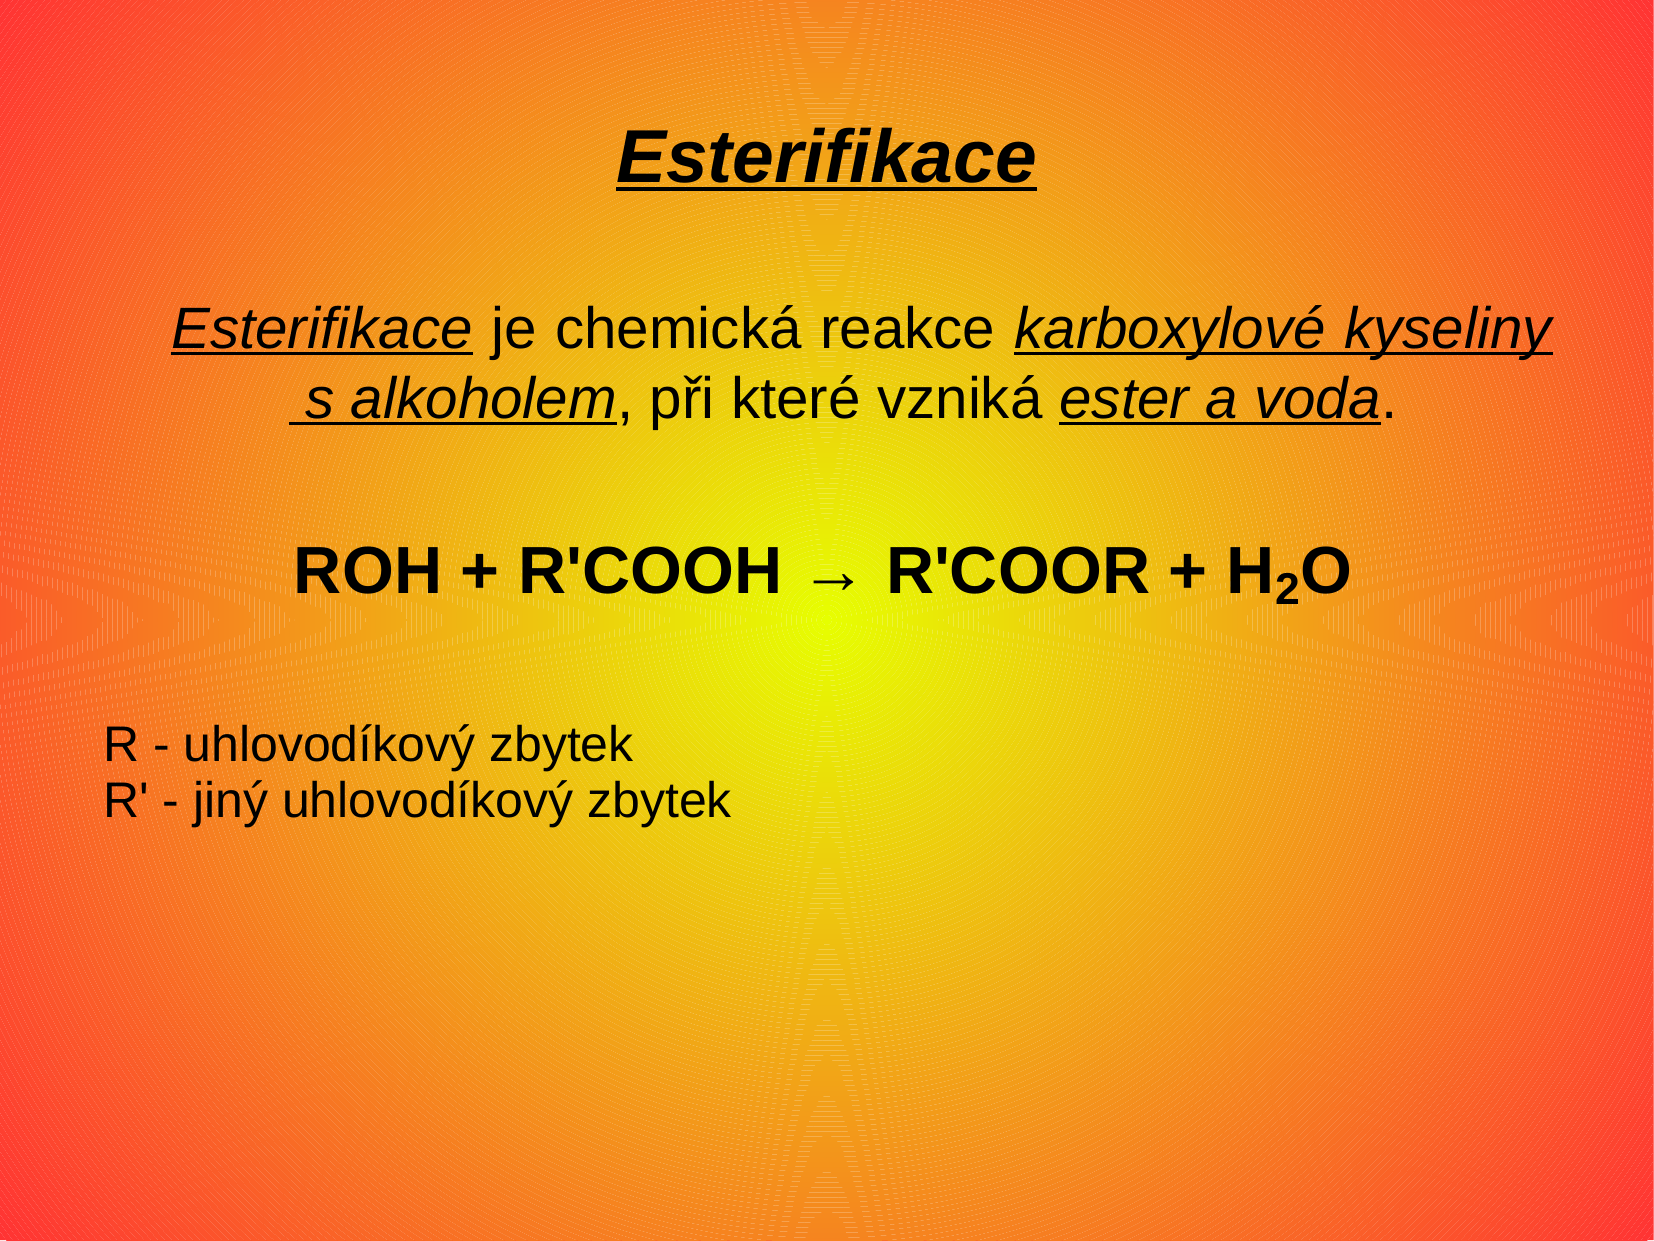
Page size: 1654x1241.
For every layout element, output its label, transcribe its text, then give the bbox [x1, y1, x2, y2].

text_box R - uhlovodíkový zbytek R' - jiný uhlovodíkový zbytek [88, 708, 857, 835]
title Esterifikace [82, 49, 1571, 257]
text_box ROH + R'COOH → R'COOR + H2O [279, 525, 1375, 621]
list Esterifikace je chemická reakce karboxylové kyseliny s alkoholem, při které vzniká ester a voda. [82, 290, 1571, 1109]
